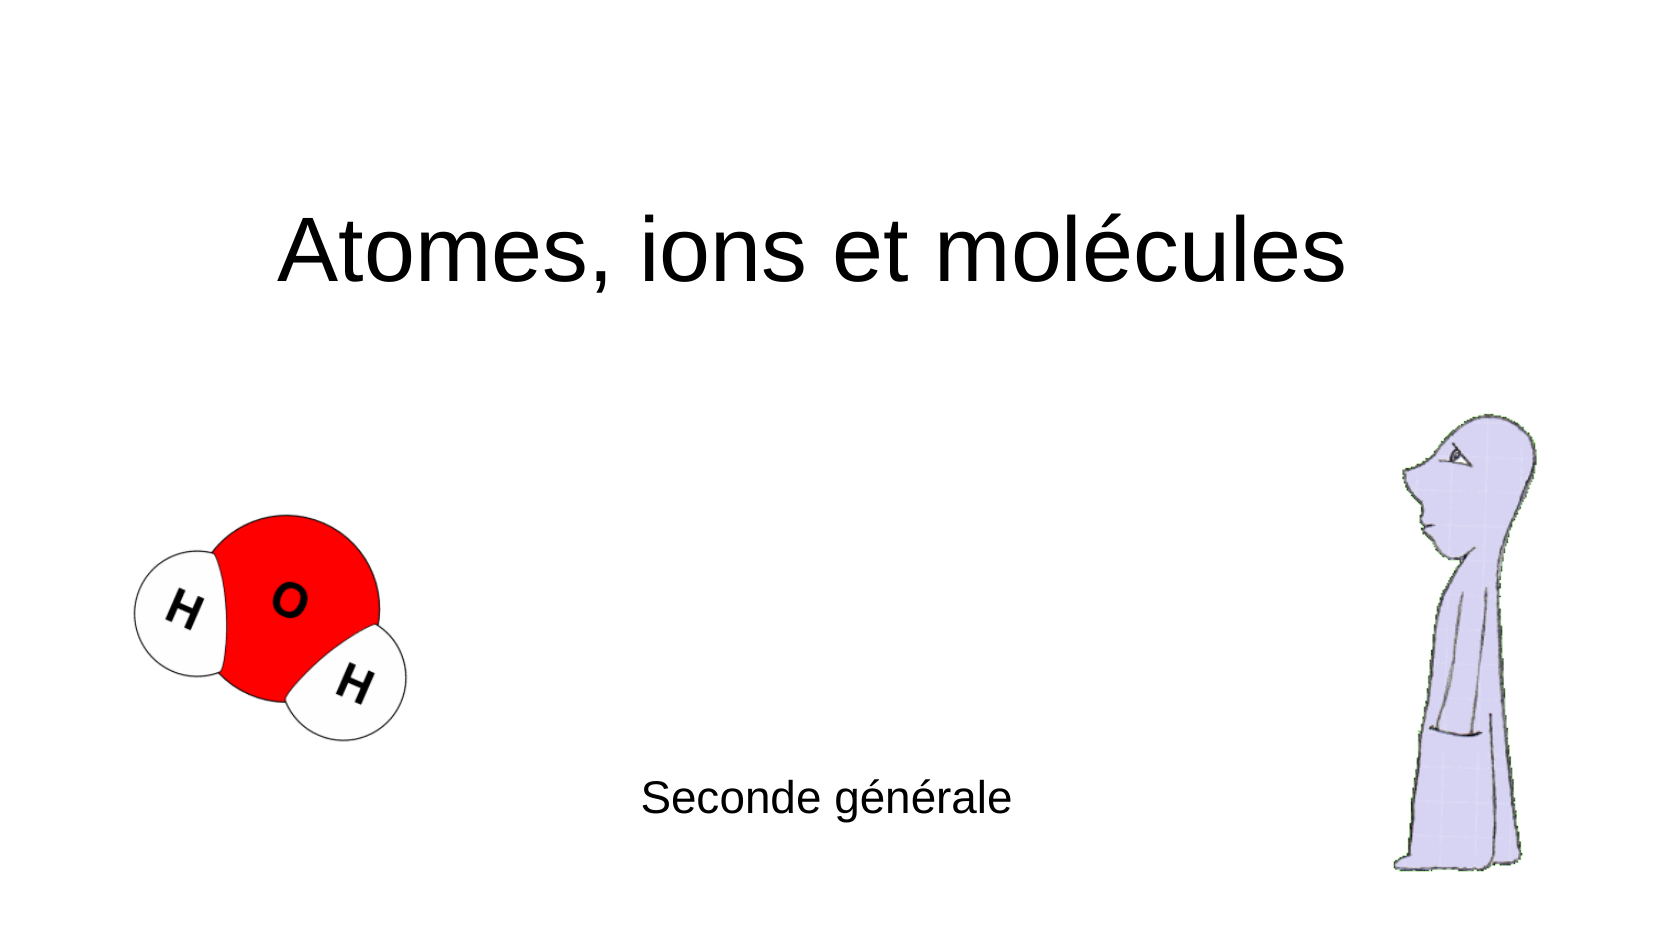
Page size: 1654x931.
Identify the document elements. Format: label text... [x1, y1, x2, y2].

title Atomes, ions et molécules [277, 118, 1388, 331]
picture [125, 507, 414, 748]
subtitle Seconde générale [82, 708, 1571, 886]
picture [1381, 407, 1547, 880]
